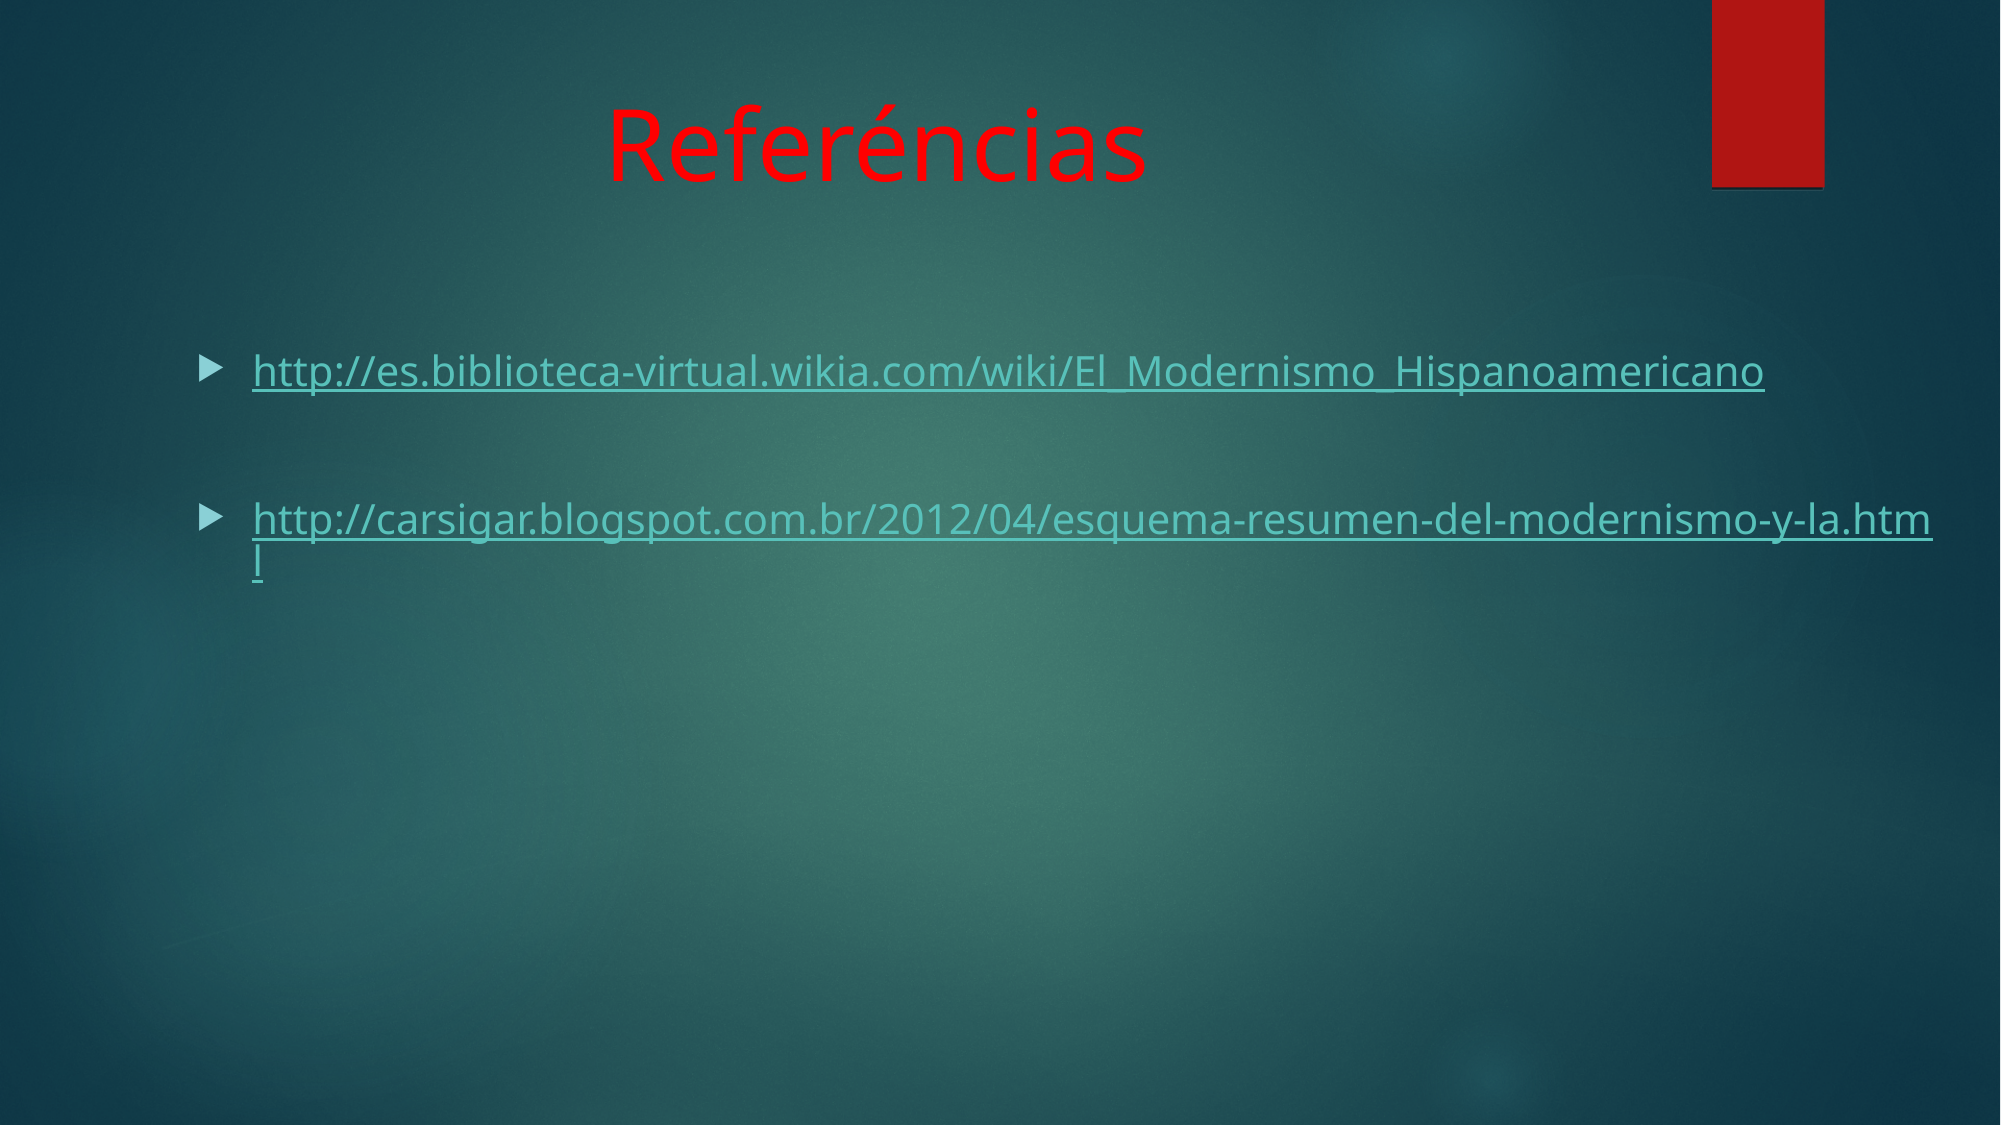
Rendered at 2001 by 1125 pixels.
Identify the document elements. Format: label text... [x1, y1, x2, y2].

title Referéncias [106, 74, 1649, 304]
picture [0, 0, 2001, 1125]
list http://es.biblioteca-virtual.wikia.com/wiki/El_Modernismo_Hispanoamericano http://carsigar.blogspot.com.br/2012/04/esquema-resumen-del-modernismo-y-la.html [181, 336, 1953, 1025]
